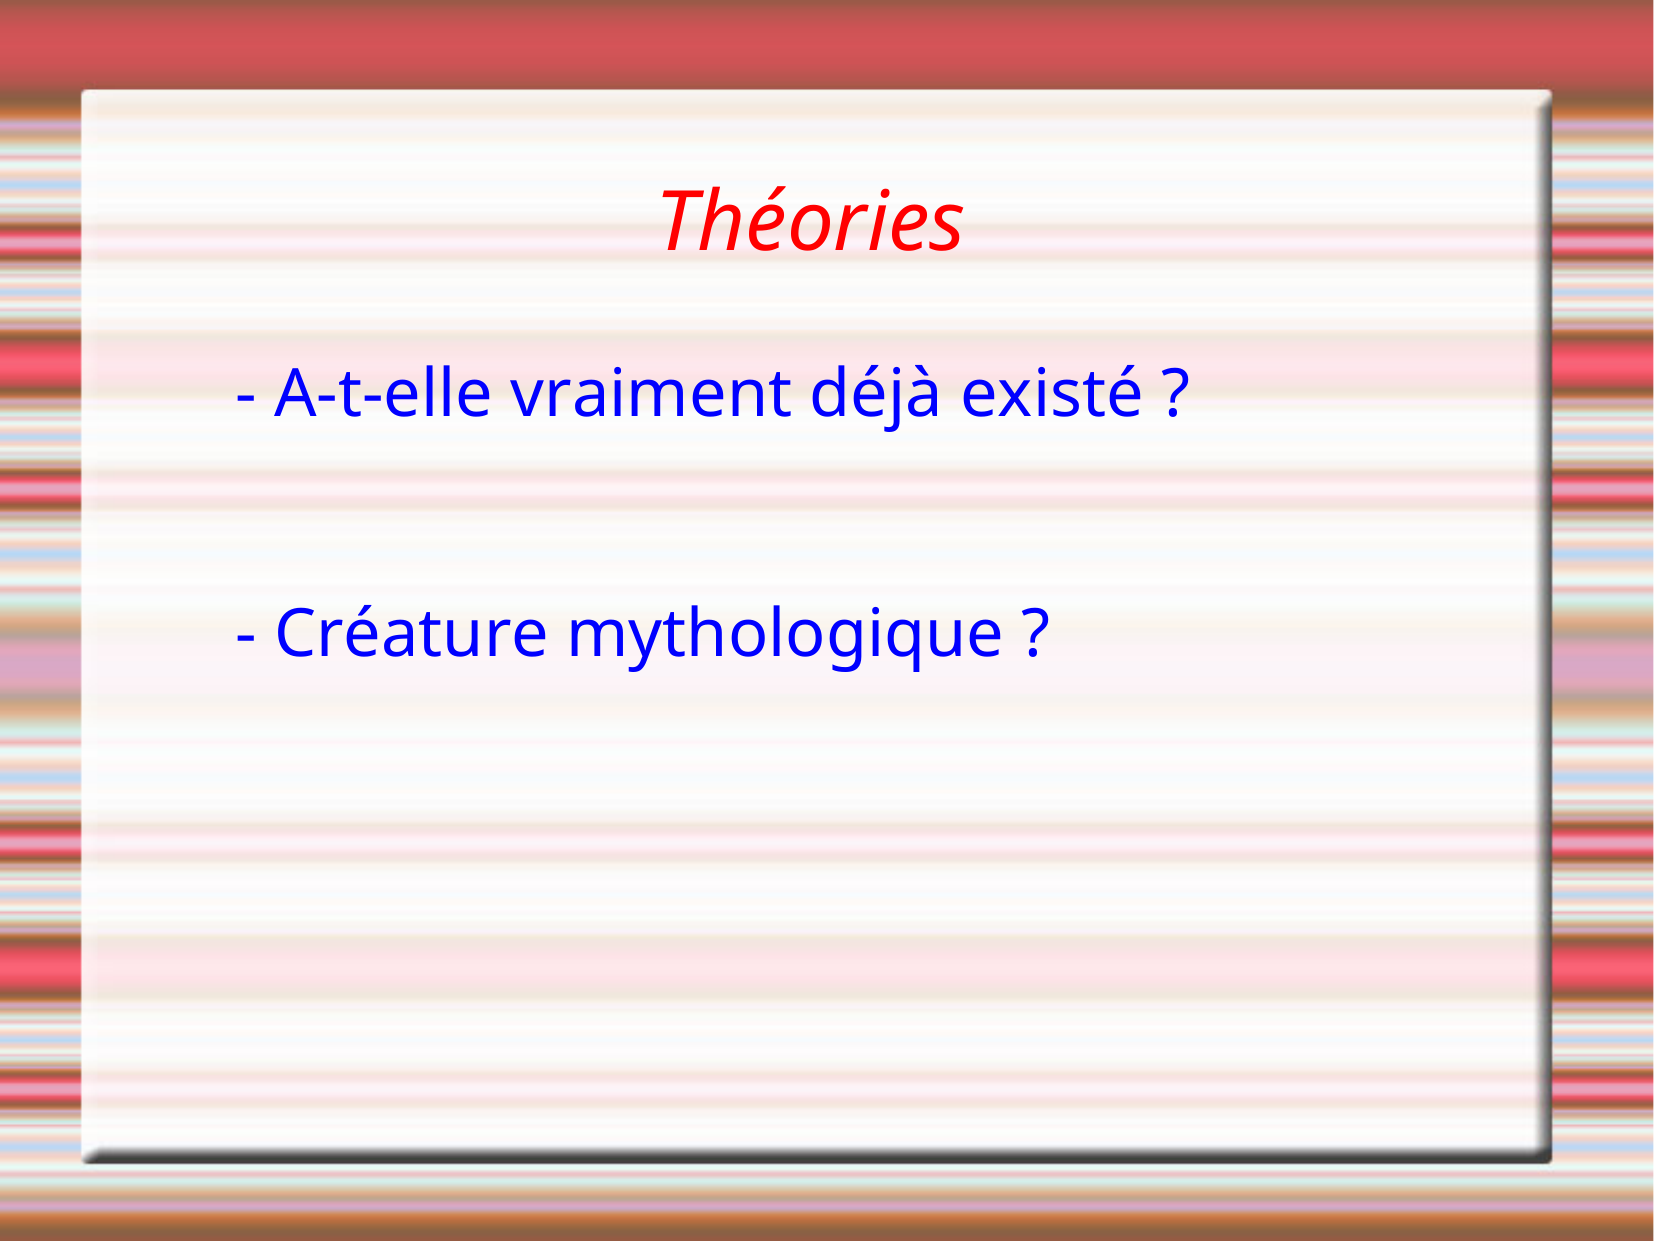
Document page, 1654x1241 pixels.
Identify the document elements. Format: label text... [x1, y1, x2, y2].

title Théories [88, 114, 1534, 322]
list - A-t-elle vraiment déjà existé ? - Créature mythologique ? [152, 344, 1534, 1127]
picture [0, 0, 1654, 1241]
